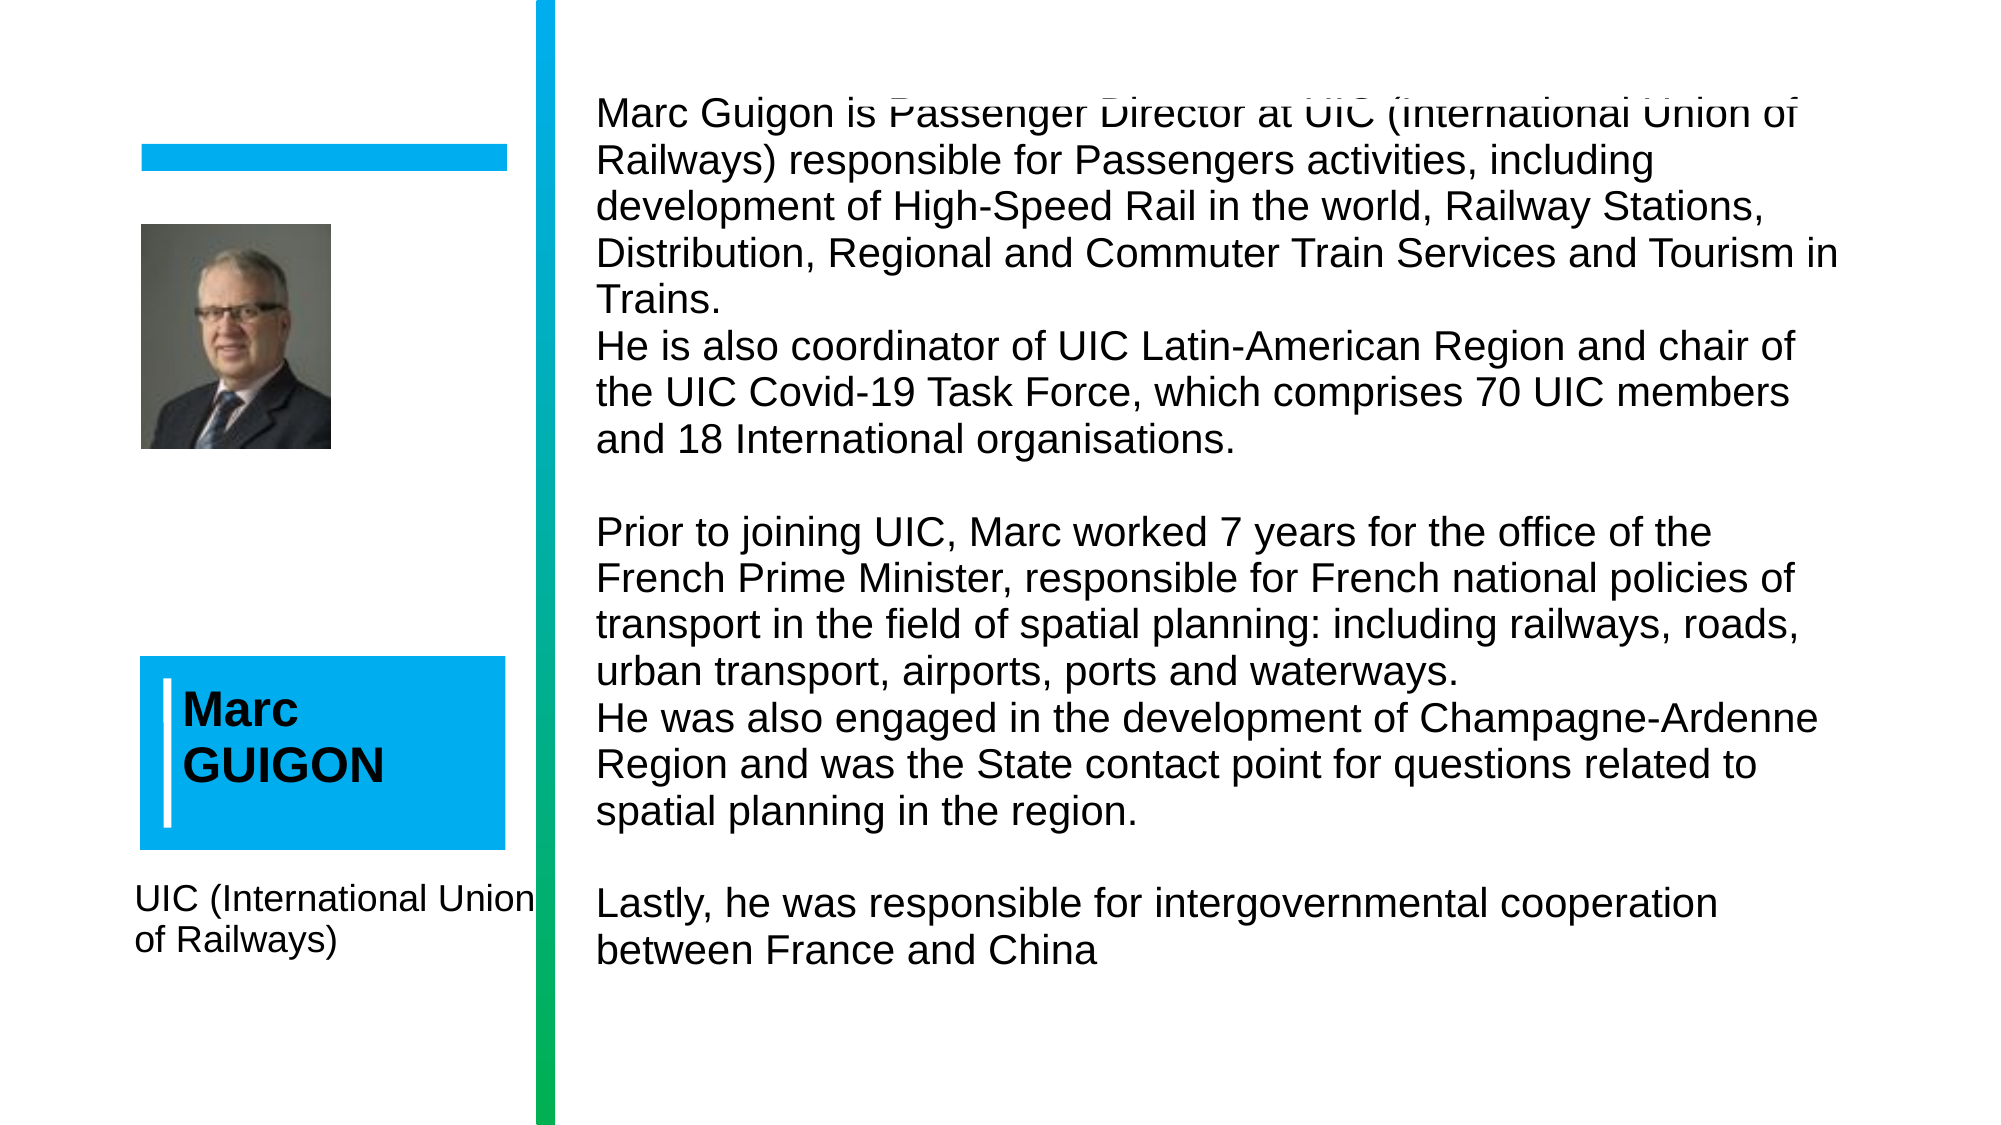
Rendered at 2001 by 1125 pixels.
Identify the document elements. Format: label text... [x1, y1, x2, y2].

text_box Marc Guigon is Passenger Director at UIC (International Union of Railways) responsible for Passengers activities, including development of High-Speed Rail in the world, Railway Stations, Distribution, Regional and Commuter Train Services and Tourism in Trains. He is also coordinator of UIC Latin-American Region and chair of the UIC Covid-19 Task Force, which comprises 70 UIC members and 18 International organisations. Prior to joining UIC, Marc worked 7 years for the office of the French Prime Minister, responsible for French national policies of transport in the field of spatial planning: including railways, roads, urban transport, airports, ports and waterways. He was also engaged in the development of Champagne-Ardenne Region and was the State contact point for questions related to spatial planning in the region. Lastly, he was responsible for intergovernmental cooperation between France and China [581, 82, 1867, 981]
text_box [536, 0, 556, 602]
text_box [536, 969, 556, 1125]
text_box UIC (International Union of Railways) [119, 869, 581, 969]
text_box Marc GUIGON [167, 674, 506, 801]
text_box [140, 656, 506, 850]
picture [141, 224, 331, 449]
text_box [141, 143, 507, 171]
text_box [536, 808, 556, 869]
